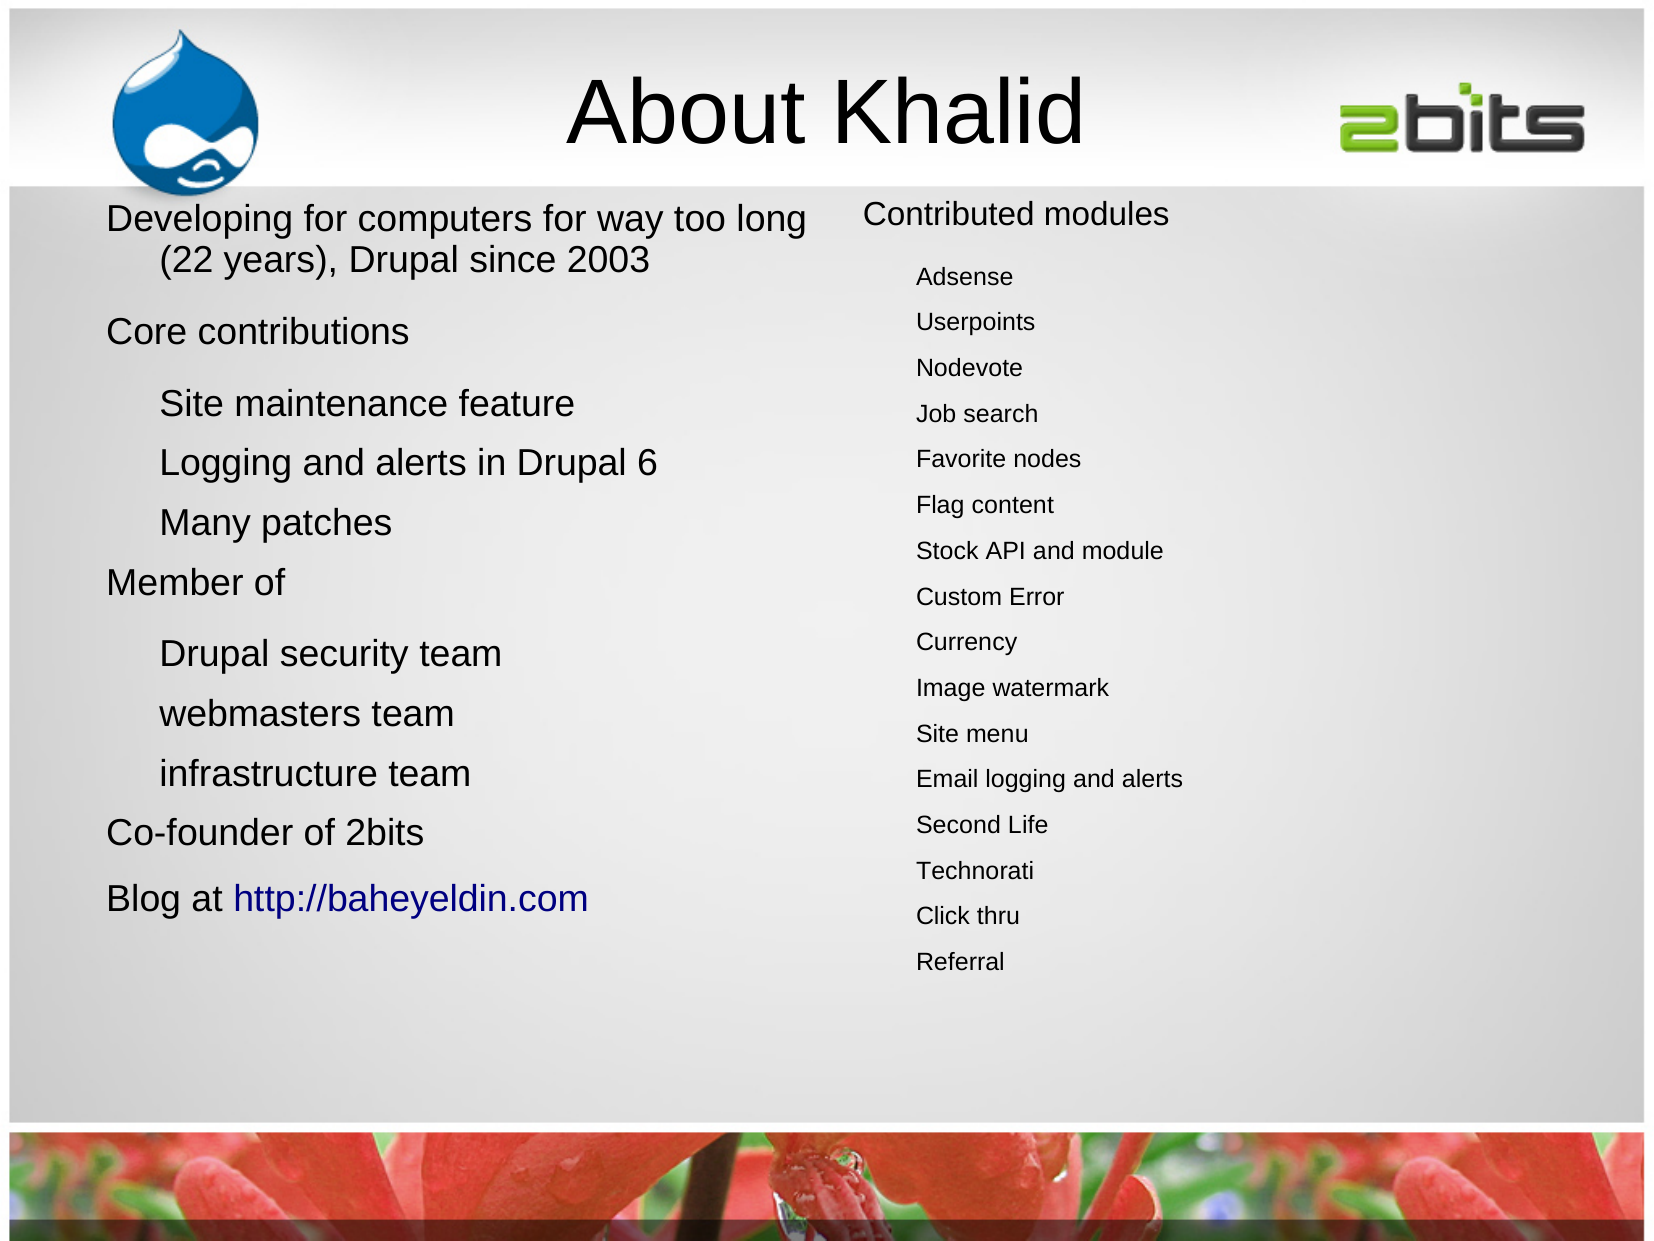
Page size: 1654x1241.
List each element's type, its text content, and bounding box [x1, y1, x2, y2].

title About Khalid [82, 8, 1571, 216]
list Developing for computers for way too long (22 years), Drupal since 2003 Core contributions Site maintenance feature Logging and alerts in Drupal 6 Many patches Member of Drupal security team webmasters team infrastructure team Co-founder of 2bits Blog at http://baheyeldin.com [88, 197, 815, 1085]
picture [0, 0, 1654, 1241]
list Contributed modules Adsense Userpoints Nodevote Job search Favorite nodes Flag content Stock API and module Custom Error Currency Image watermark Site menu Email logging and alerts Second Life Technorati Click thru Referral [845, 195, 1572, 1137]
